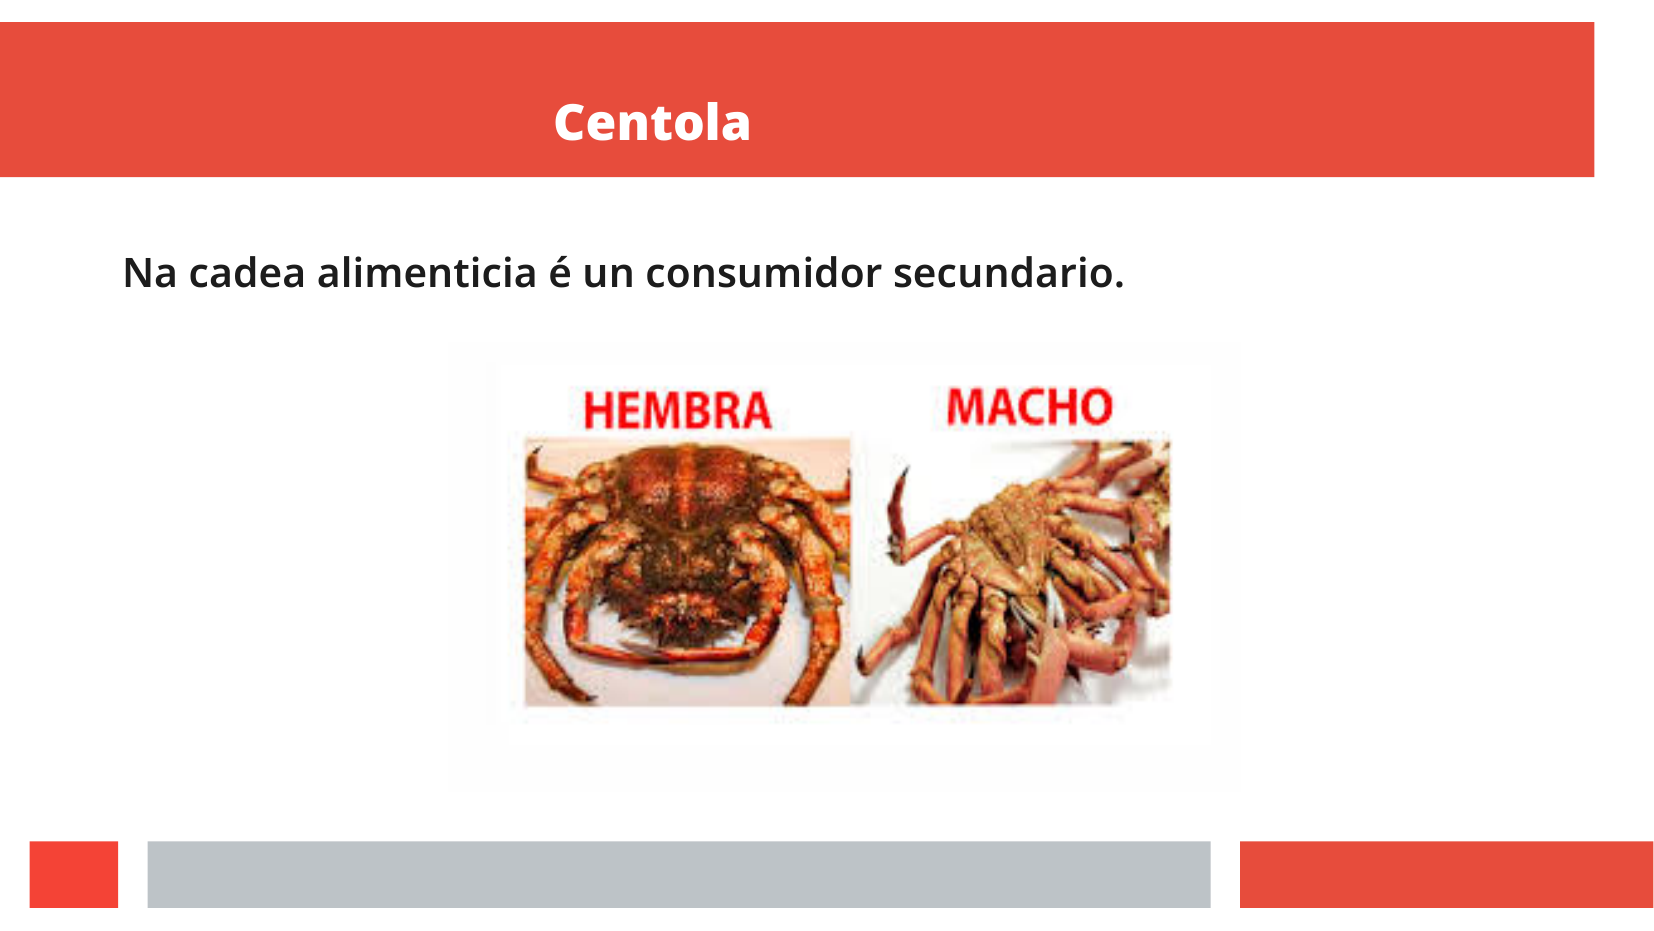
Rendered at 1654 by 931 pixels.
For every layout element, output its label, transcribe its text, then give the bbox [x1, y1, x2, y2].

list Na cadea alimenticia é un consumidor secundario. [59, 243, 1565, 820]
picture [448, 342, 1241, 792]
title Centola [59, 44, 1595, 156]
